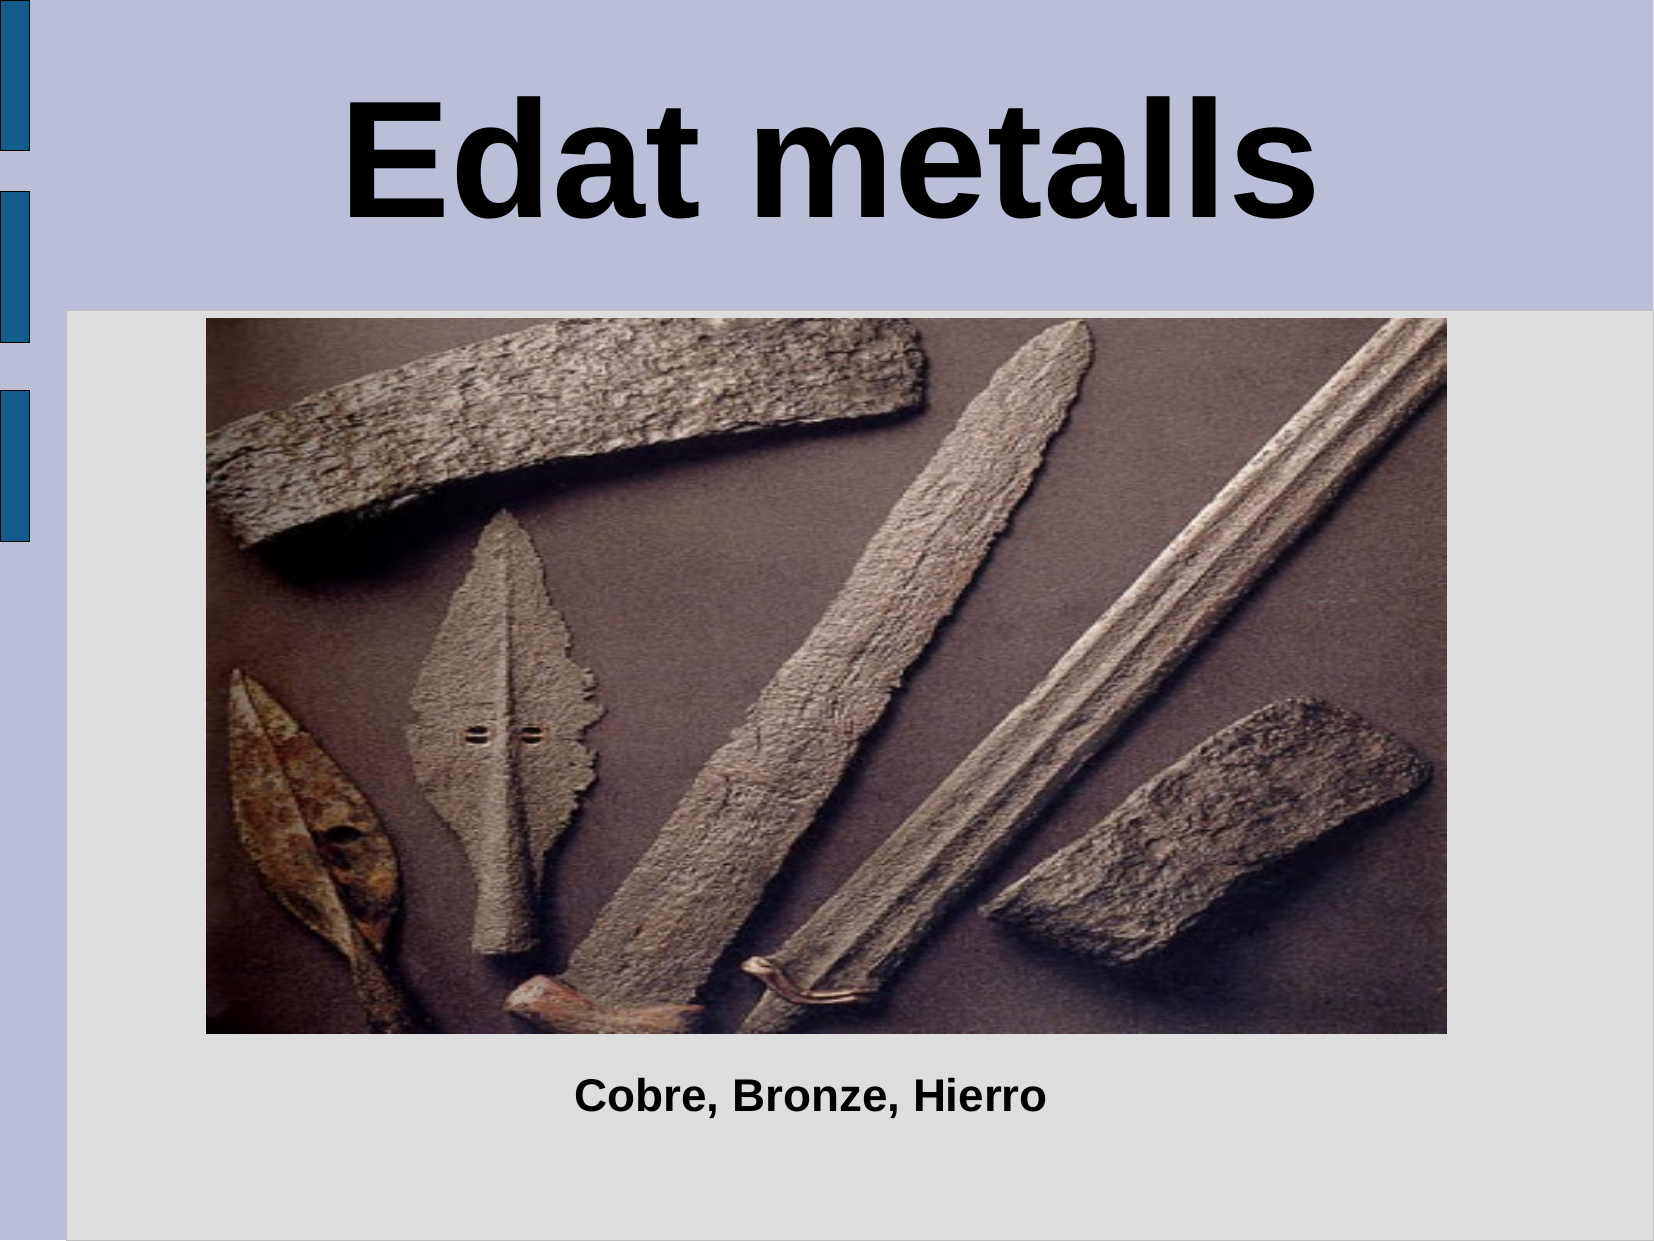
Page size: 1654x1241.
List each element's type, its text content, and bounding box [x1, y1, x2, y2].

text_box Edat metalls [324, 59, 1337, 261]
text_box Cobre, Bronze, Hierro [560, 1062, 1063, 1131]
picture [206, 318, 1447, 1034]
